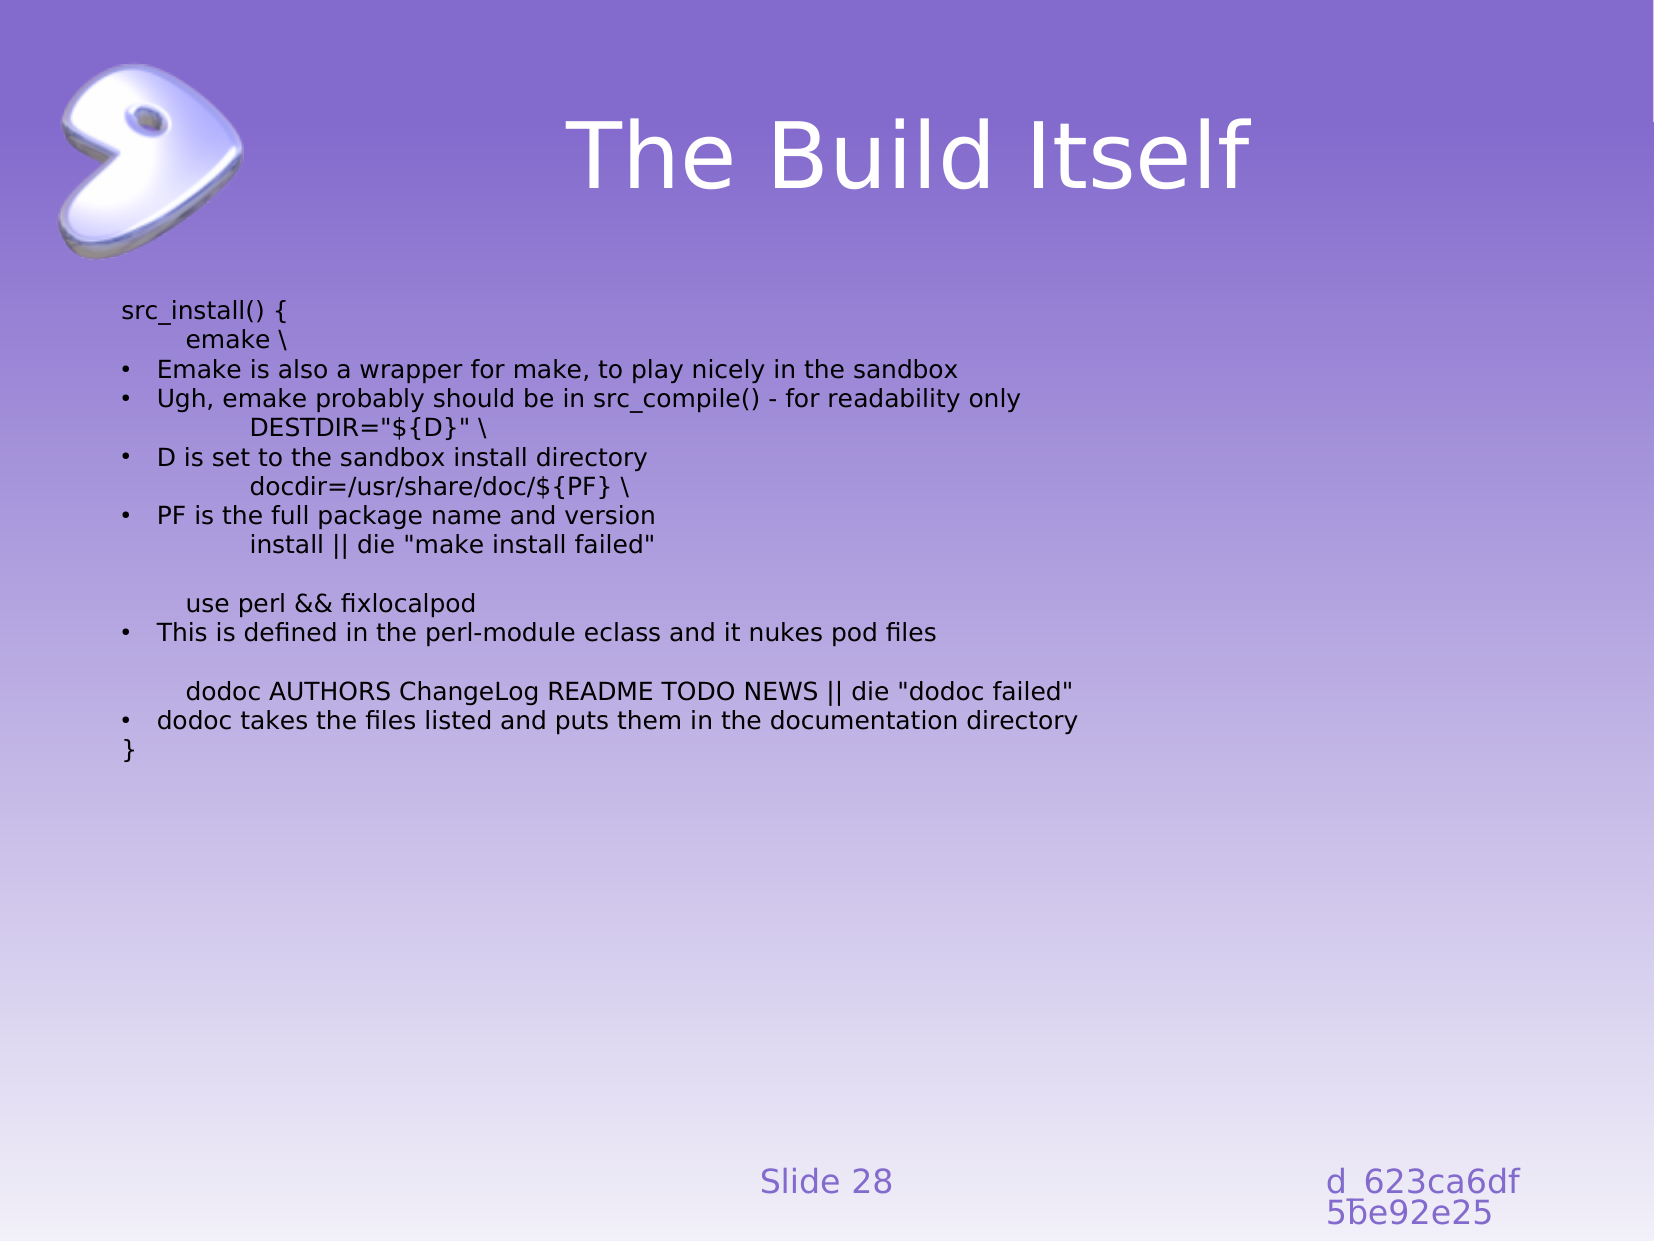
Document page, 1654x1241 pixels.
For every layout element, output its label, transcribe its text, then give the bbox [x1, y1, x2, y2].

subtitle src_install() { emake \ Emake is also a wrapper for make, to play nicely in the sandbox Ugh, emake probably should be in src_compile() - for readability only DESTDIR="${D}" \ D is set to the sandbox install directory docdir=/usr/share/doc/${PF} \ PF is the full package name and version install || die "make install failed" use perl && fixlocalpod This is defined in the perl-module eclass and it nukes pod files dodoc AUTHORS ChangeLog README TODO NEWS || die "dodoc failed" dodoc takes the files listed and puts them in the documentation directory } [121, 296, 1534, 1127]
title The Build Itself [288, 44, 1531, 268]
picture [49, 61, 248, 266]
